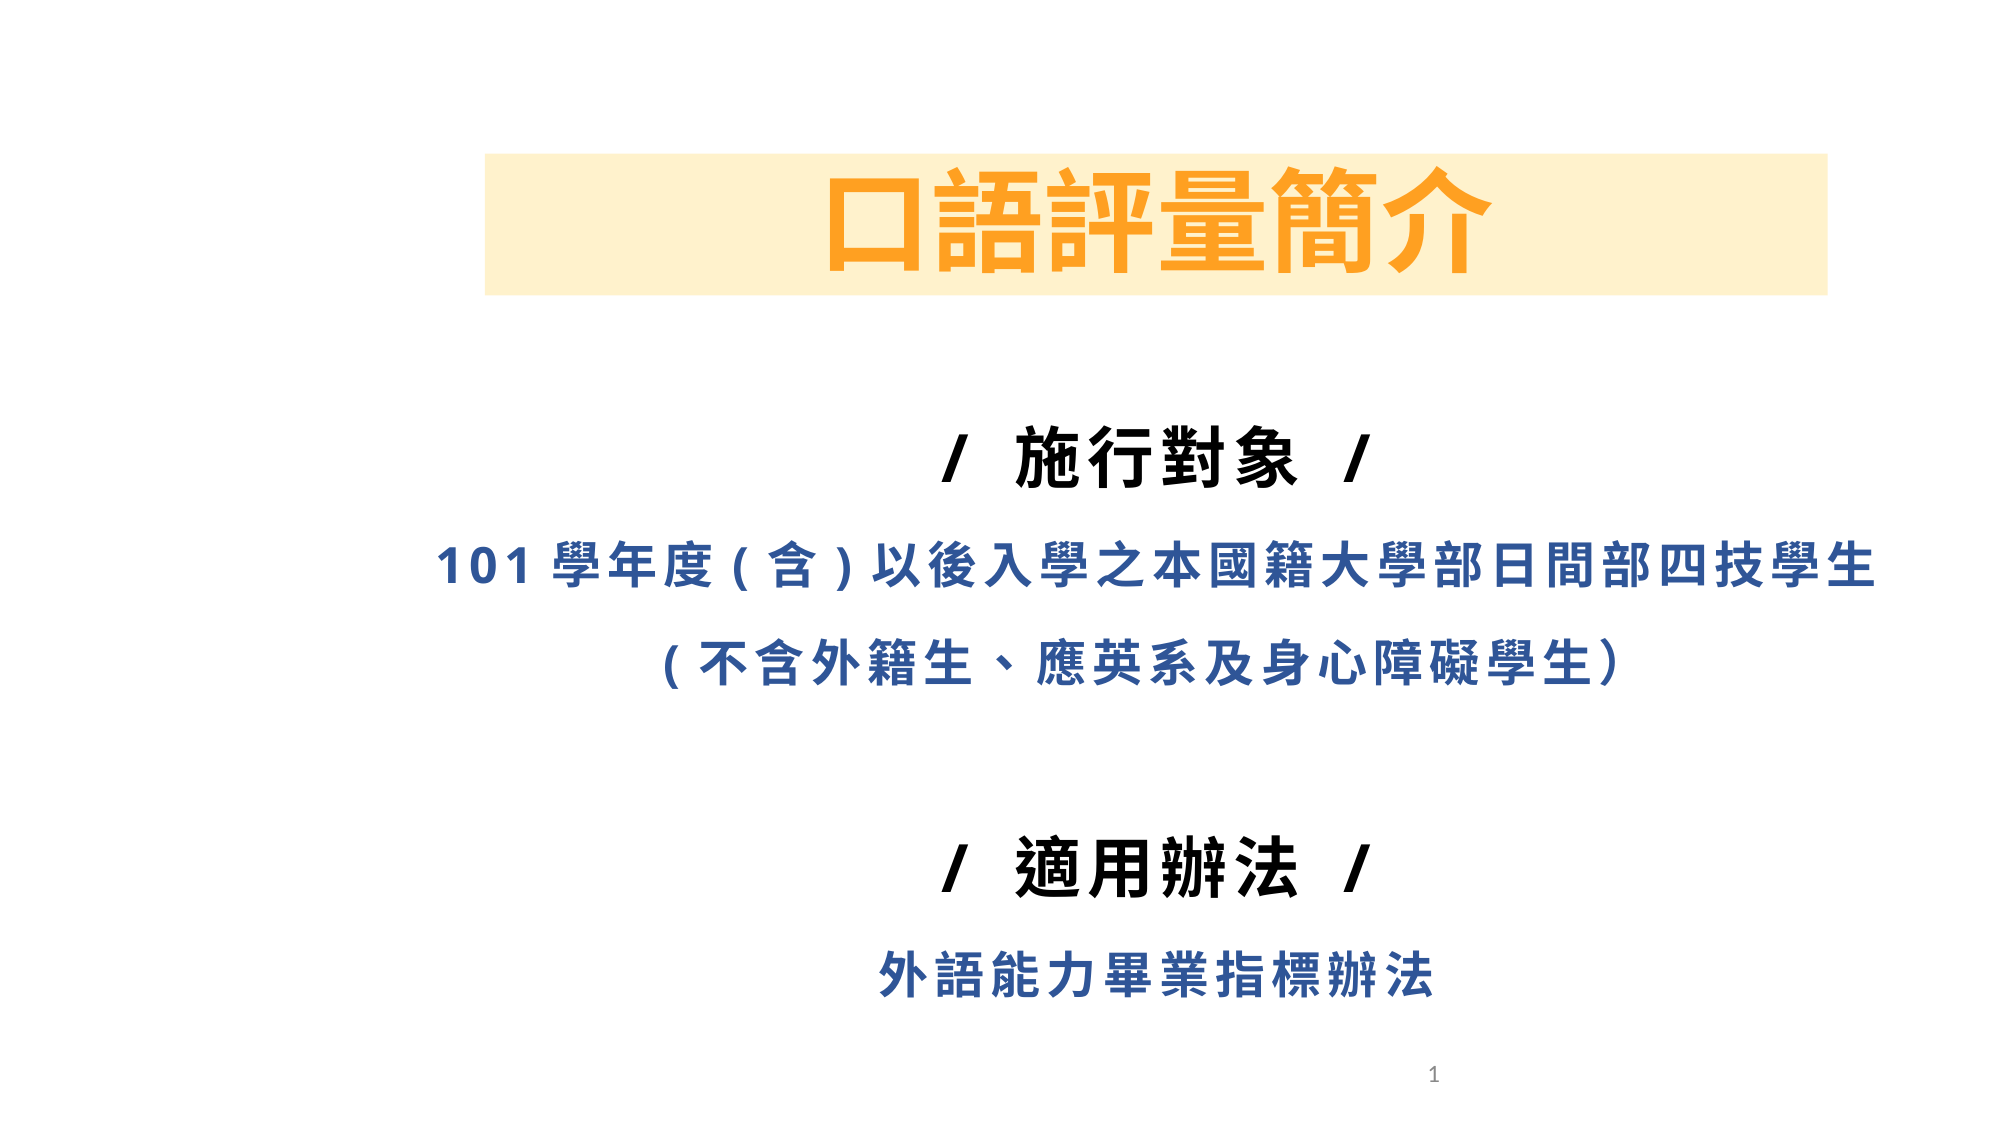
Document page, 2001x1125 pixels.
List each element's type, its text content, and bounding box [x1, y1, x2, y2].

title 口語評量簡介 [484, 153, 1828, 296]
text_box 1 [1412, 1042, 1863, 1103]
subtitle / 施行對象 / 101學年度(含)以後入學之本國籍大學部日間部四技學生 (不含外籍生、應英系及身心障礙學生） / 適用辦法 / 外語能力畢業指標辦法 [406, 408, 1907, 1013]
